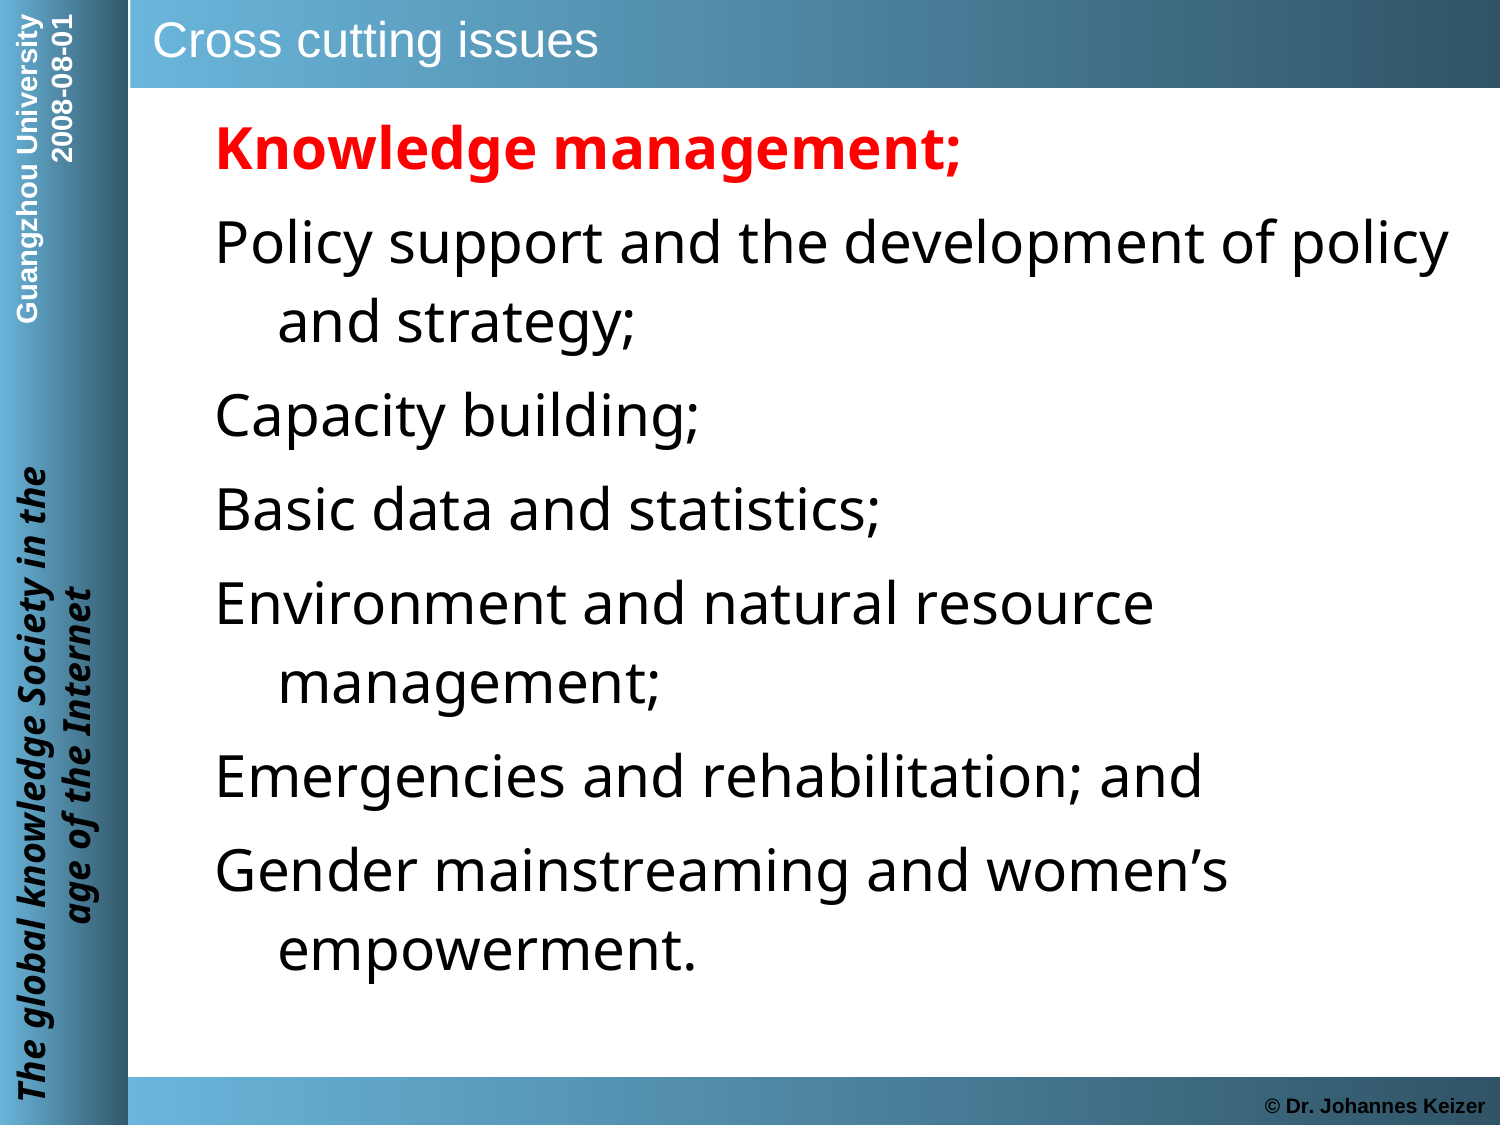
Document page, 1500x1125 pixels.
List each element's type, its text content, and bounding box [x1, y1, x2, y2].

list Knowledge management; Policy support and the development of policy and strategy; Capacity building; Basic data and statistics; Environment and natural resource management; Emergencies and rehabilitation; and Gender mainstreaming and women’s empowerment. [125, 99, 1472, 1063]
text_box Cross cutting issues [137, 0, 1075, 76]
